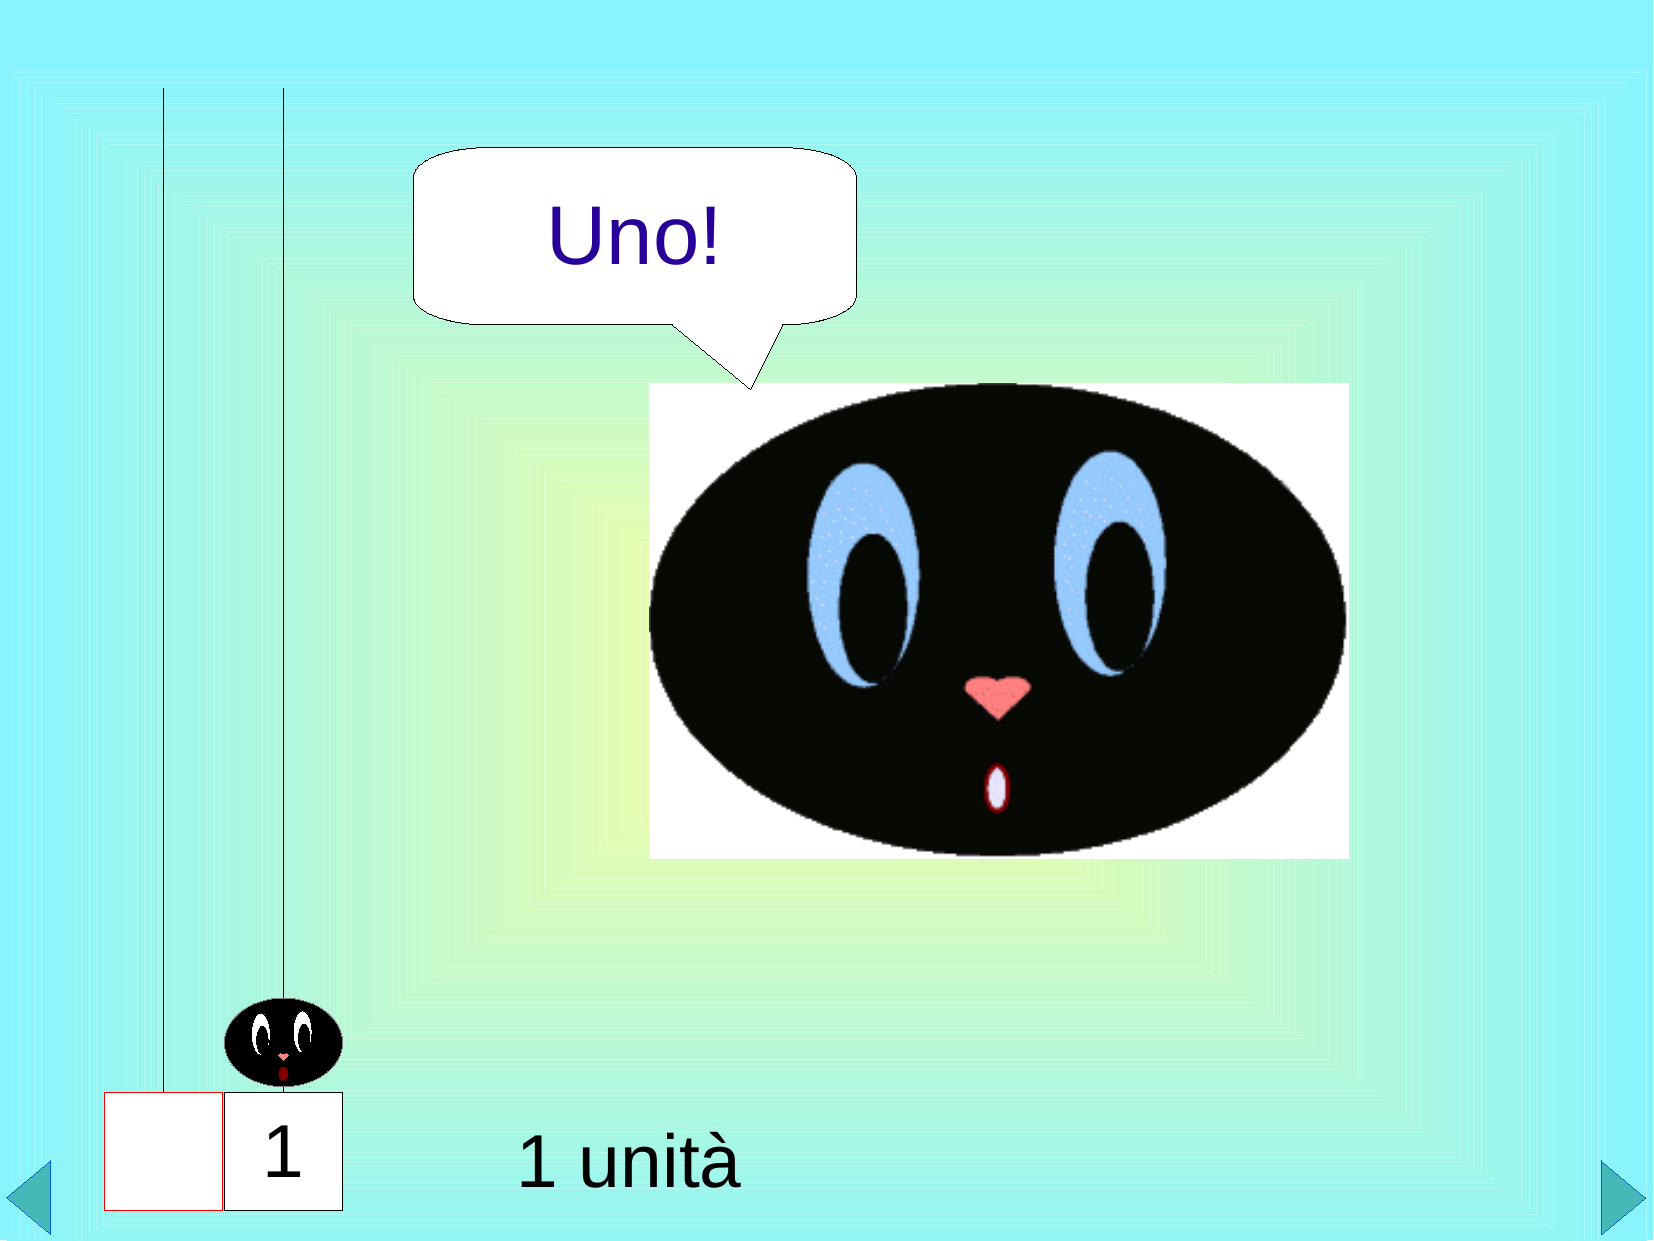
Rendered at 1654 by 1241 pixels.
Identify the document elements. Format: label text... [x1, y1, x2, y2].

text_box [1601, 1160, 1646, 1235]
text_box [6, 1160, 51, 1235]
text_box [104, 1092, 223, 1211]
text_box 1 [224, 1092, 343, 1211]
picture [649, 383, 1349, 860]
text_box Uno! [413, 147, 857, 390]
text_box 1 unità [501, 1111, 798, 1211]
text_box [224, 998, 343, 1087]
